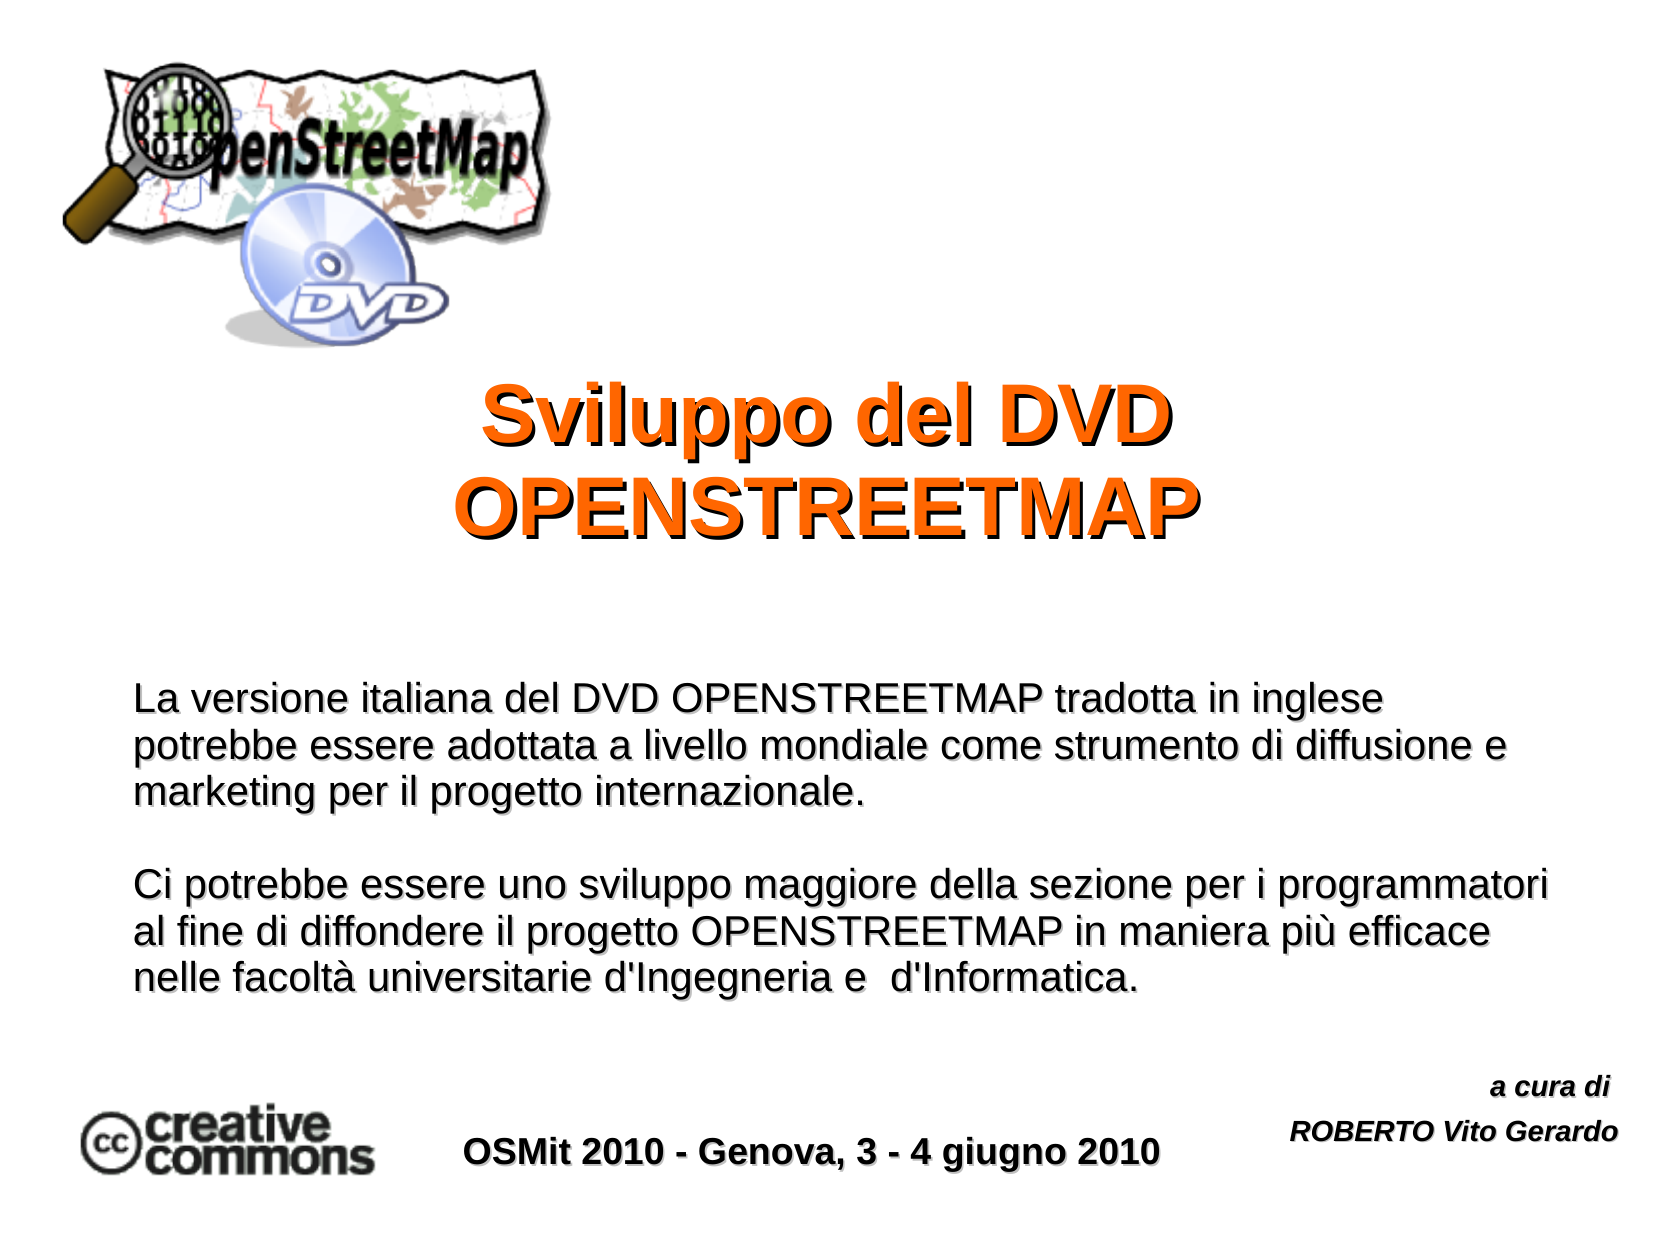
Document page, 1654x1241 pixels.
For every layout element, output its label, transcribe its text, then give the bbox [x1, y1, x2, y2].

picture [59, 58, 591, 355]
text_box a cura di ROBERTO Vito Gerardo [1122, 1062, 1634, 1184]
text_box La versione italiana del DVD OPENSTREETMAP tradotta in inglese potrebbe essere adottata a livello mondiale come strumento di diffusione e marketing per il progetto internazionale. Ci potrebbe essere uno sviluppo maggiore della sezione per i programmatori al fine di diffondere il progetto OPENSTREETMAP in maniera più efficace nelle facoltà universitarie d'Ingegneria e d'Informatica. [118, 584, 1565, 1087]
text_box OSMit 2010 - Genova, 3 - 4 giugno 2010 [354, 1123, 1122, 1182]
text_box Sviluppo del DVD OPENSTREETMAP [177, 360, 1477, 562]
picture [79, 1099, 384, 1182]
